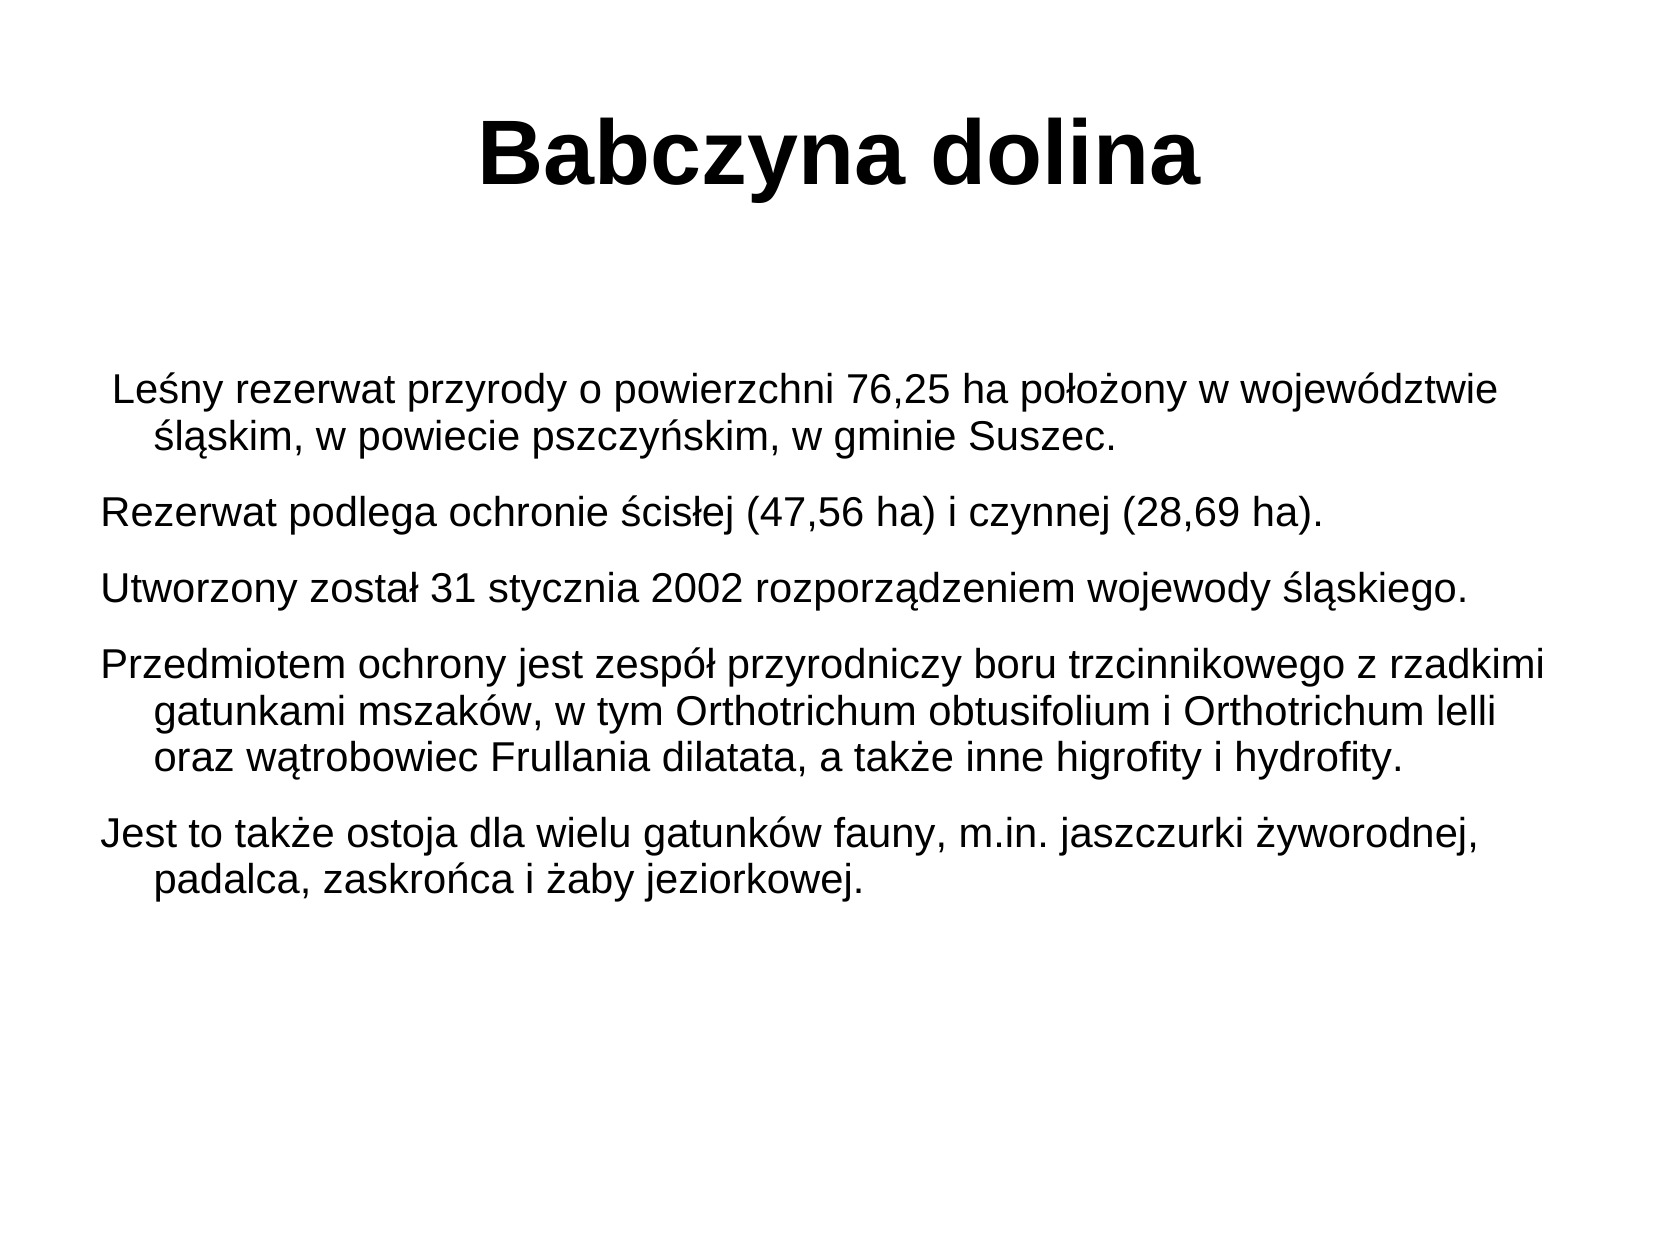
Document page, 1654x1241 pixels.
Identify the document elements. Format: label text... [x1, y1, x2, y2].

list Leśny rezerwat przyrody o powierzchni 76,25 ha położony w województwie śląskim, w powiecie pszczyńskim, w gminie Suszec. Rezerwat podlega ochronie ścisłej (47,56 ha) i czynnej (28,69 ha). Utworzony został 31 stycznia 2002 rozporządzeniem wojewody śląskiego. Przedmiotem ochrony jest zespół przyrodniczy boru trzcinnikowego z rzadkimi gatunkami mszaków, w tym Orthotrichum obtusifolium i Orthotrichum lelli oraz wątrobowiec Frullania dilatata, a także inne higrofity i hydrofity. Jest to także ostoja dla wielu gatunków fauny, m.in. jaszczurki żyworodnej, padalca, zaskrońca i żaby jeziorkowej. [82, 290, 1571, 1109]
title Babczyna dolina [82, 49, 1571, 257]
